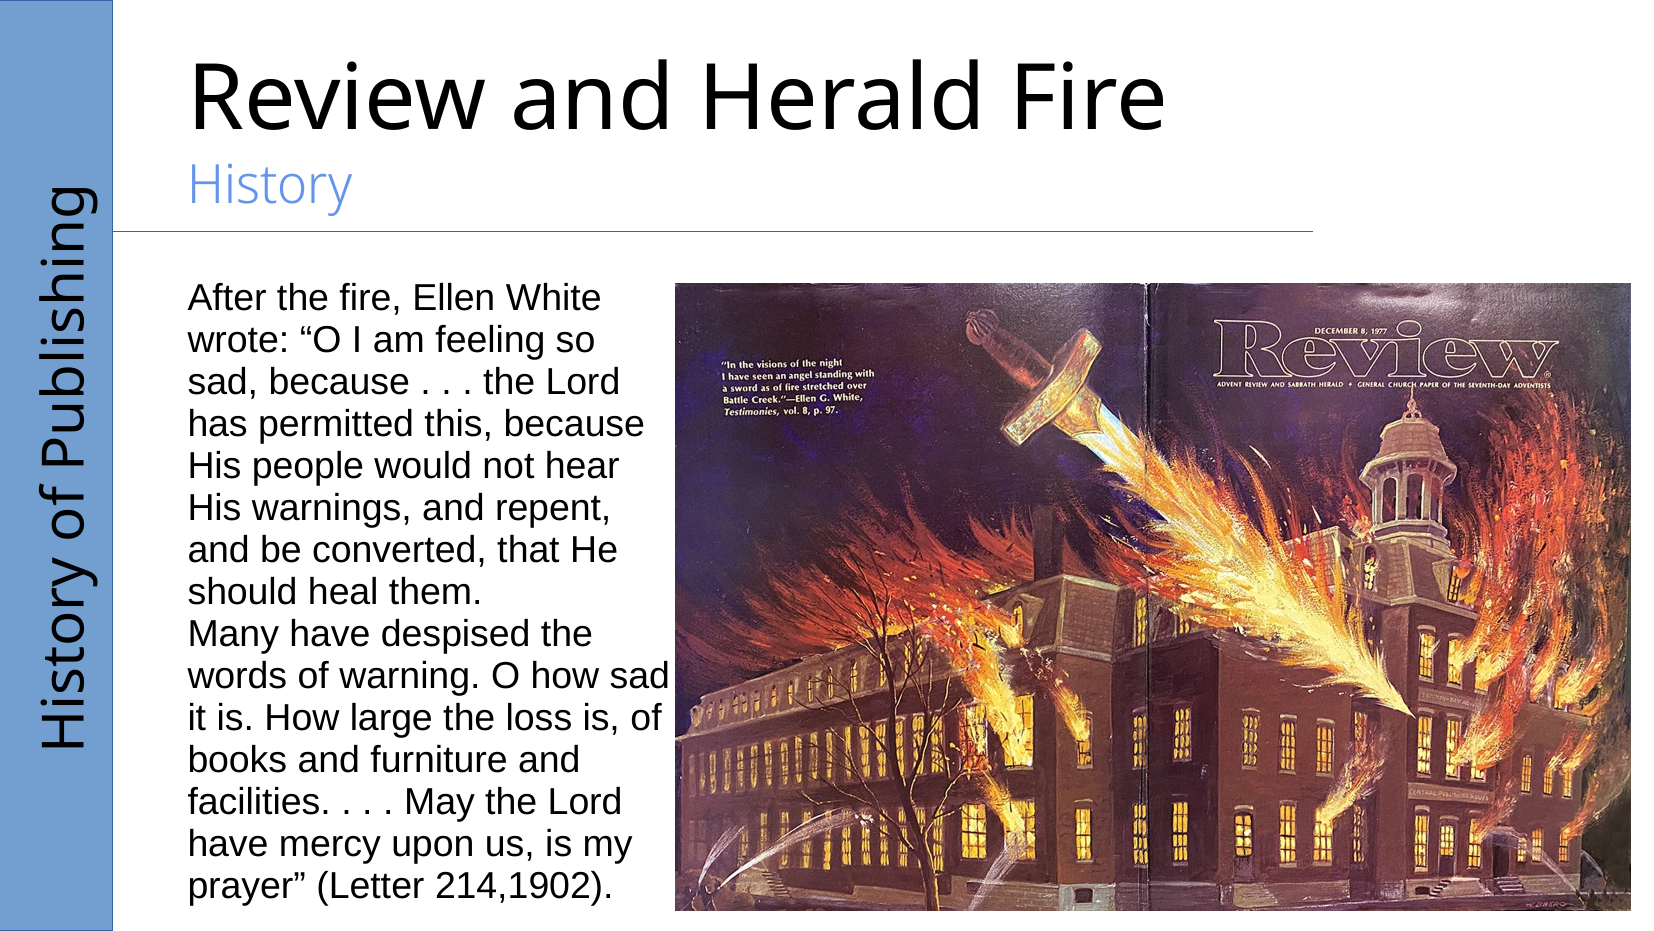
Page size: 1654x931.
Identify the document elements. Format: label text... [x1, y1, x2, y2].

title Review and Herald Fire [187, 33, 1571, 125]
picture [675, 283, 1631, 911]
text_box History of Publishing [13, 37, 105, 901]
text_box [0, 0, 113, 931]
title History [187, 125, 1571, 239]
text_box After the fire, Ellen White wrote: “O I am feeling so sad, because . . . the Lord has permitted this, because His people would not hear His warnings, and repent, and be converted, that He should heal them. Many have despised the words of warning. O how sad it is. How large the loss is, of books and furniture and facilities. . . . May the Lord have mercy upon us, is my prayer” (Letter 214,1902). [187, 276, 676, 907]
